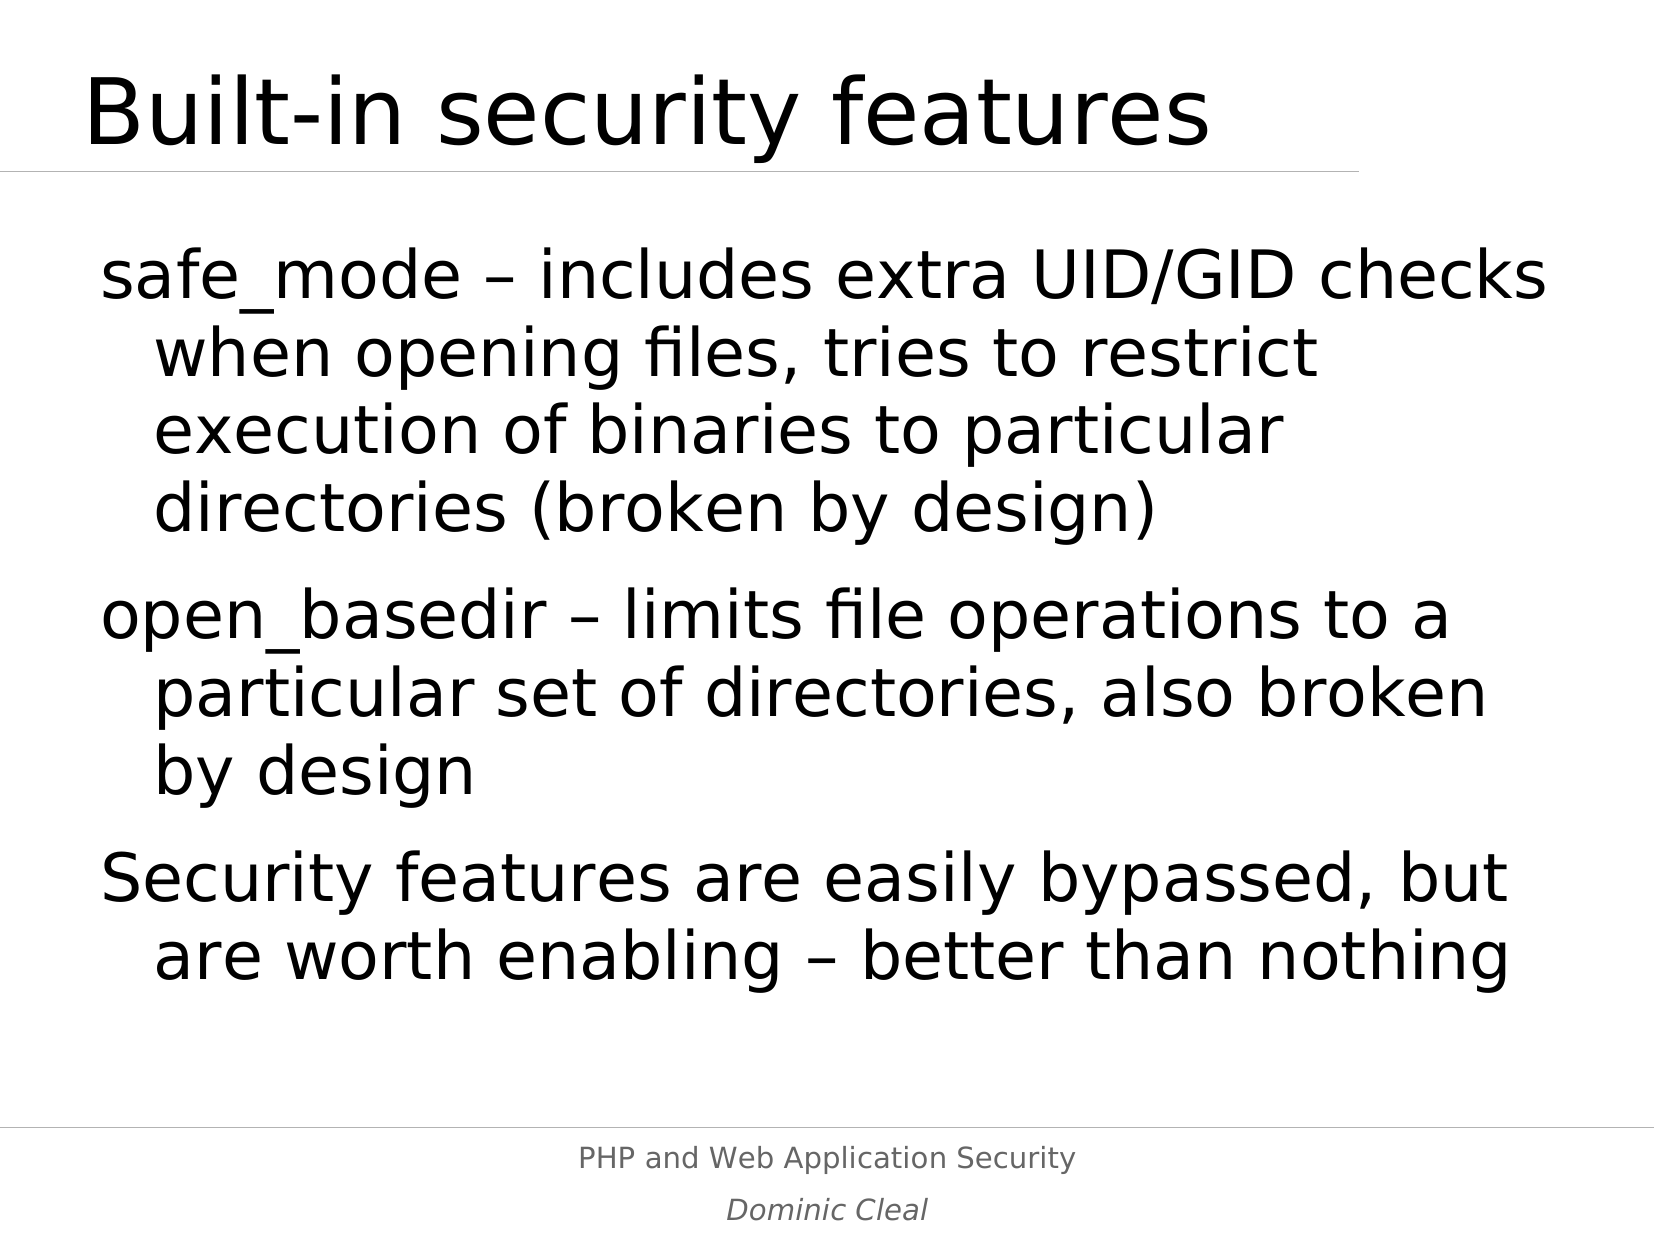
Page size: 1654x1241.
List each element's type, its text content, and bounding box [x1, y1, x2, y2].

title Built-in security features [82, 56, 1571, 170]
list safe_mode – includes extra UID/GID checks when opening files, tries to restrict execution of binaries to particular directories (broken by design) open_basedir – limits file operations to a particular set of directories, also broken by design Security features are easily bypassed, but are worth enabling – better than nothing [82, 236, 1571, 1094]
